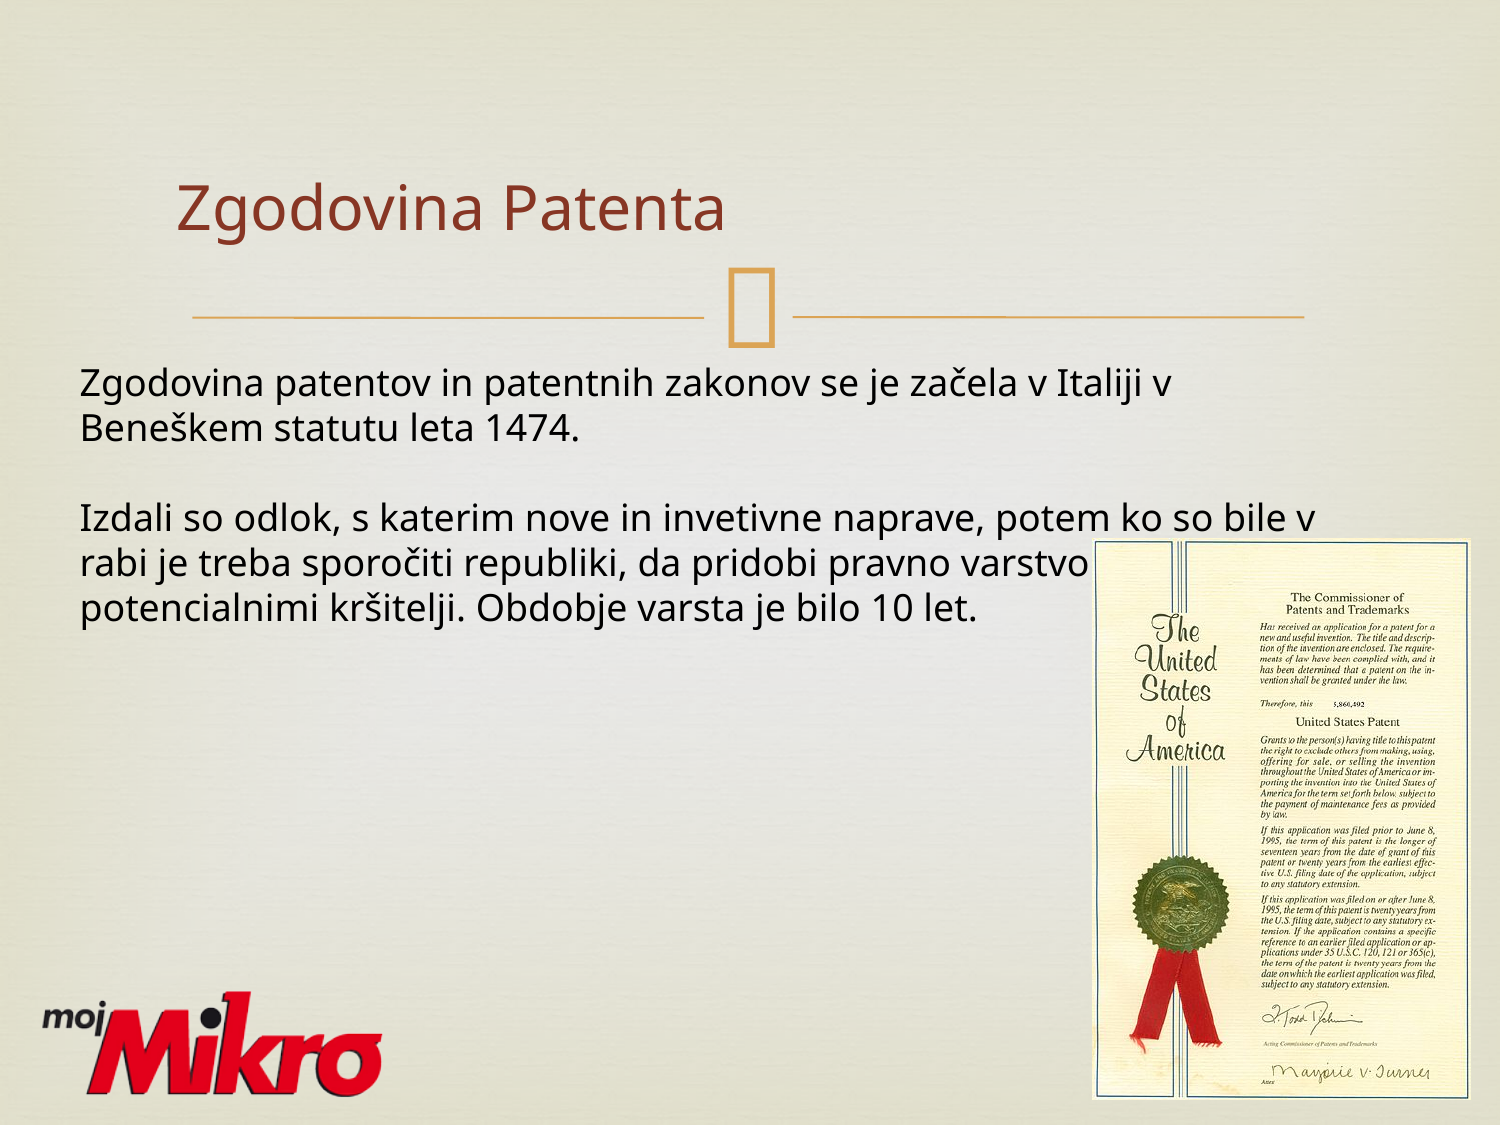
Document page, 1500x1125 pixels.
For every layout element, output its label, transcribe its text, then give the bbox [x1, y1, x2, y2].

text_box Zgodovina patentov in patentnih zakonov se je začela v Italiji v Beneškem statutu leta 1474. Izdali so odlok, s katerim nove in invetivne naprave, potem ko so bile v rabi je treba sporočiti republiki, da pridobi pravno varstvo pred potencialnimi kršitelji. Obdobje varsta je bilo 10 let. [64, 351, 1376, 637]
picture [41, 990, 384, 1100]
text_box Zgodovina Patenta [161, 160, 1414, 251]
picture [1092, 538, 1471, 1100]
